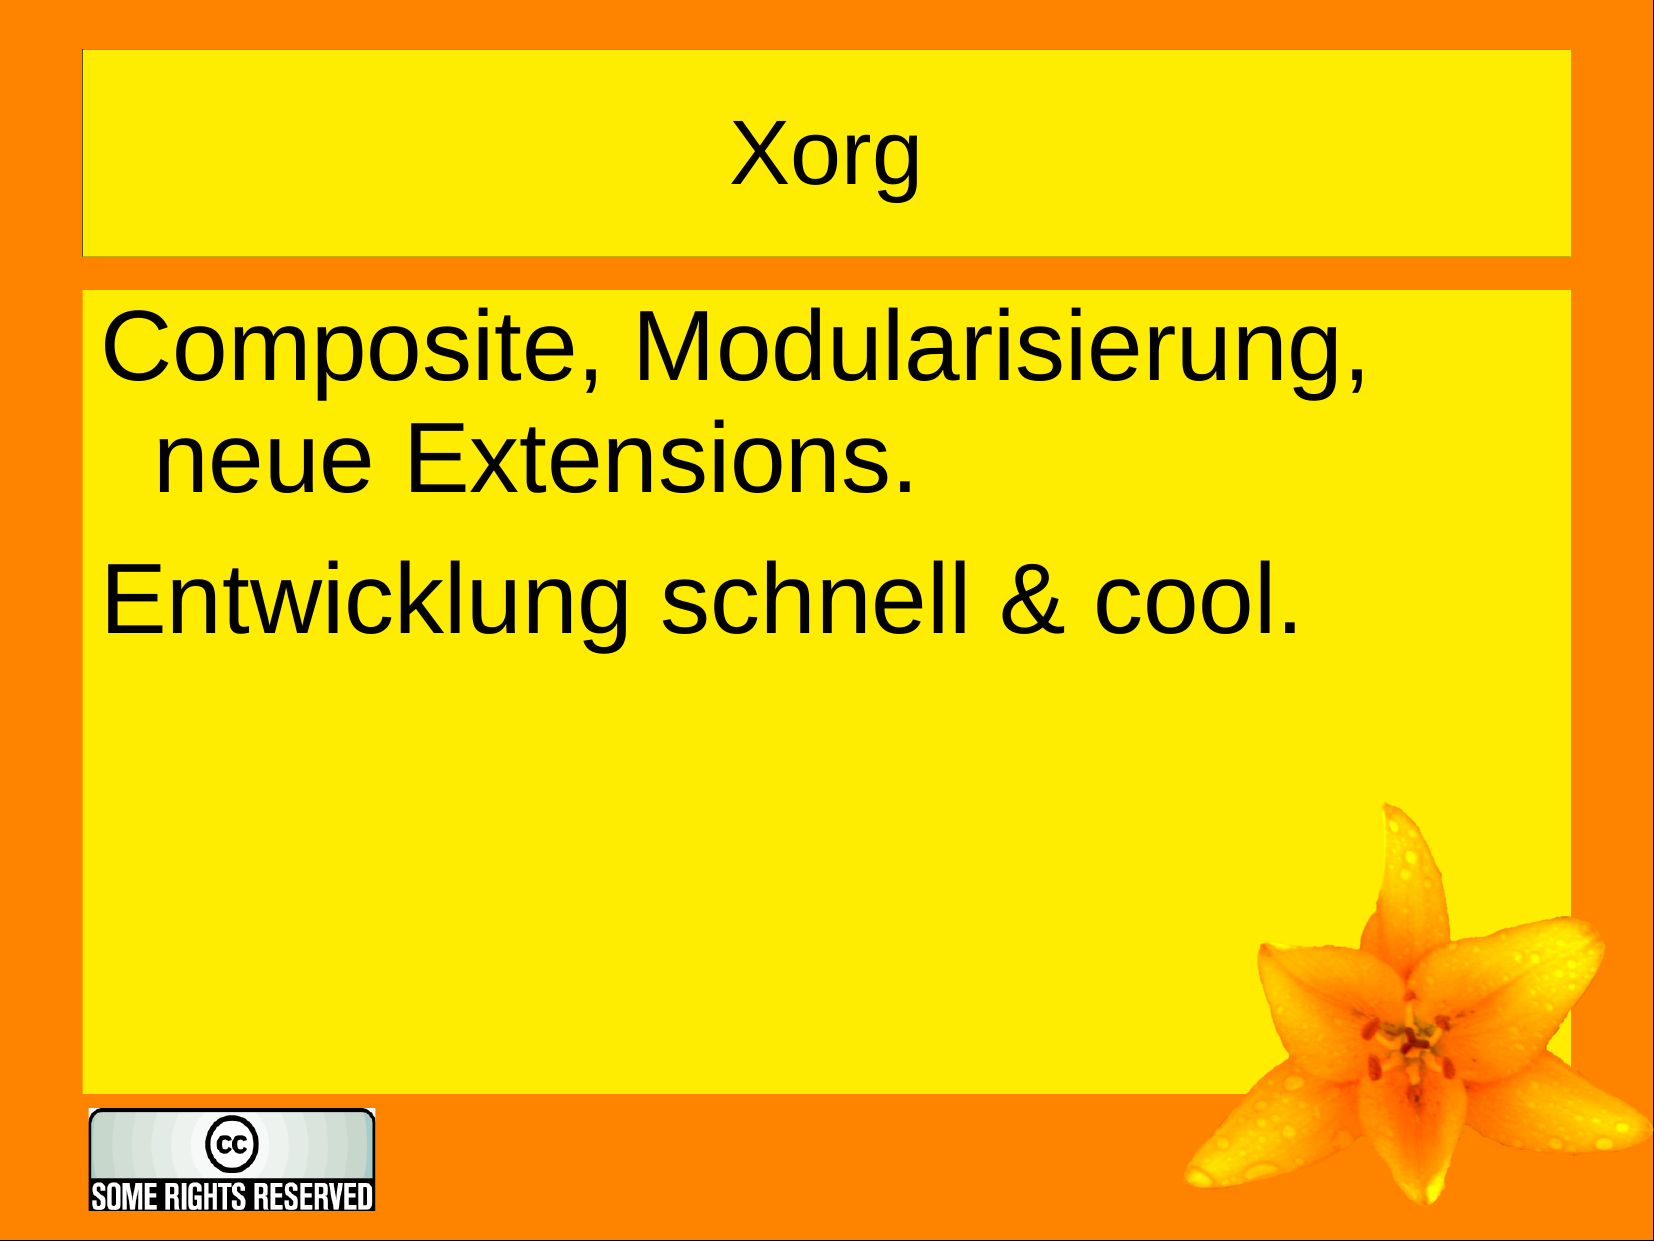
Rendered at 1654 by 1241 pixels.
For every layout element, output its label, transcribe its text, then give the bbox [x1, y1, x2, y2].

picture [88, 1108, 376, 1211]
picture [1181, 767, 1654, 1241]
text_box [0, 0, 1654, 1241]
list Composite, Modularisierung, neue Extensions. Entwicklung schnell & cool. [82, 290, 1571, 1094]
title Xorg [82, 49, 1571, 257]
